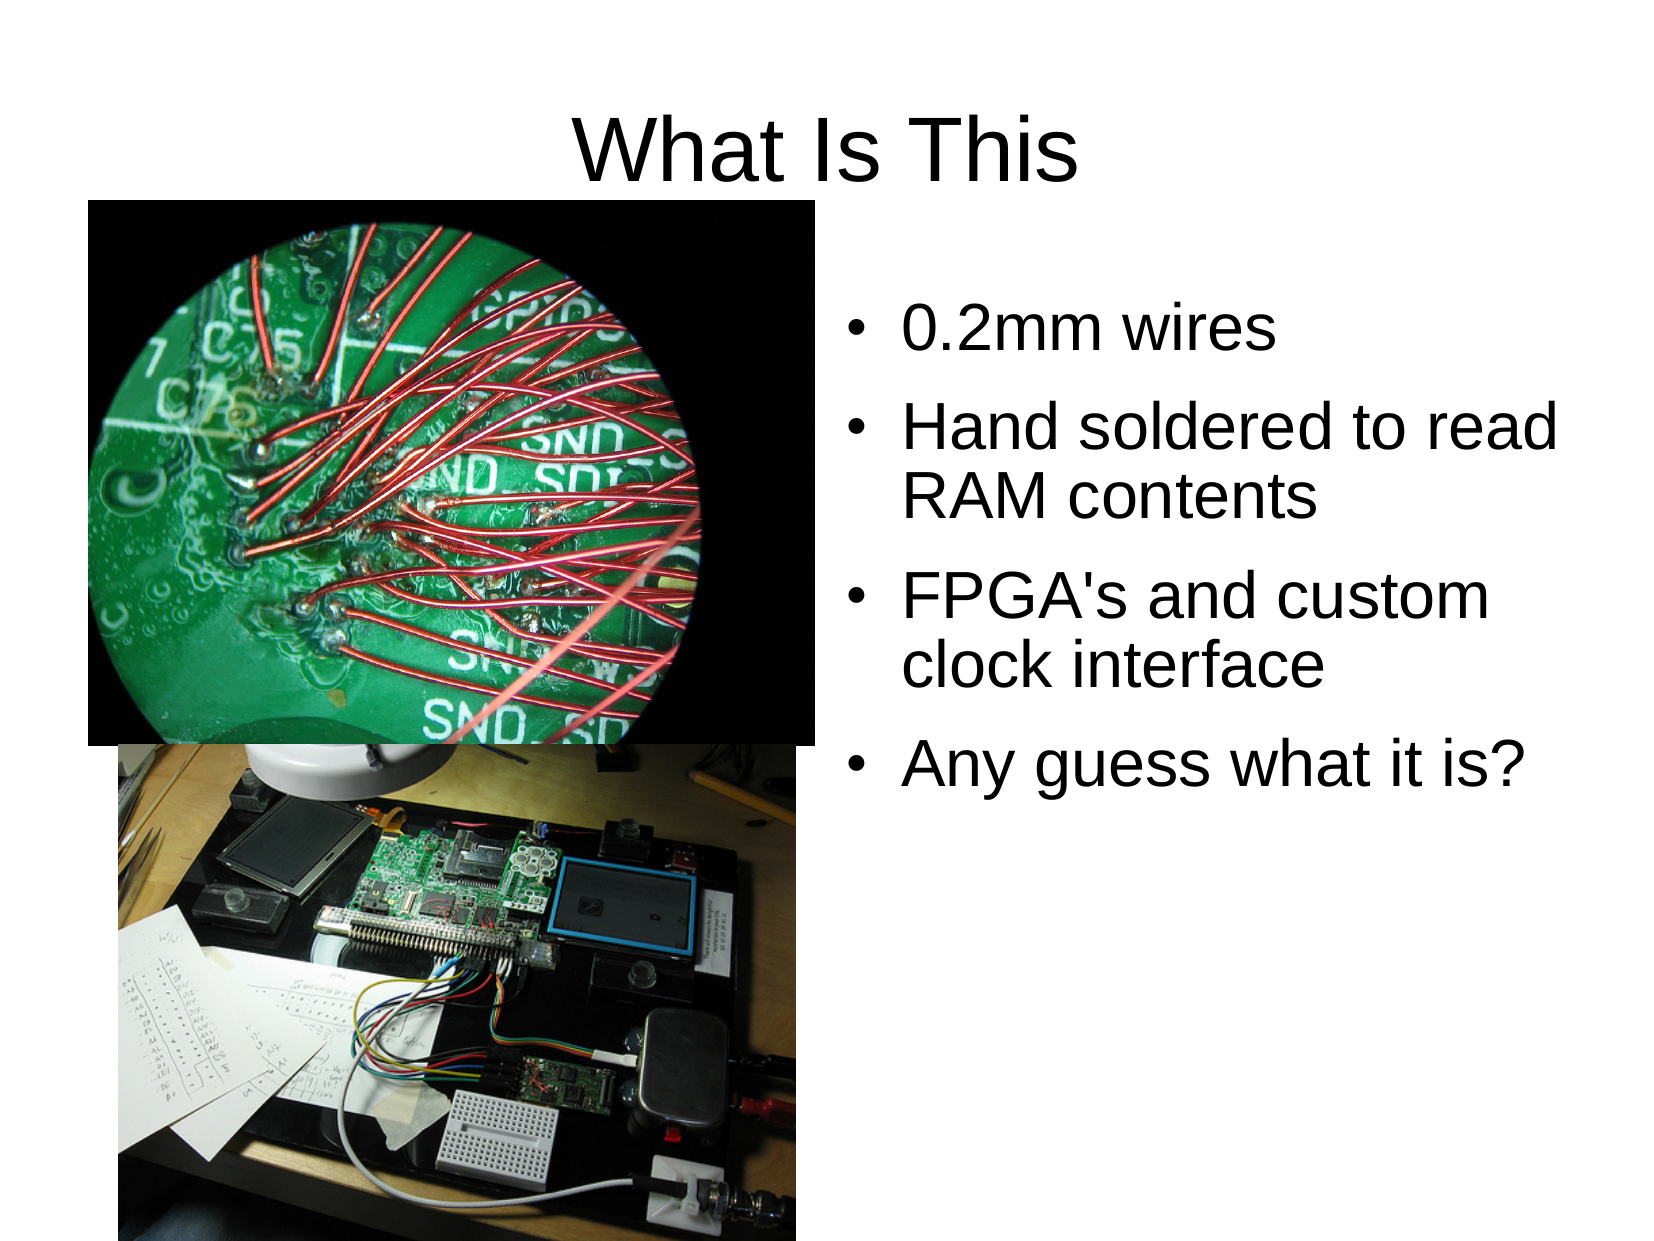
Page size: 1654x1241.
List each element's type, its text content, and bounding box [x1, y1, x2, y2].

title What Is This [82, 49, 1571, 257]
picture [88, 200, 815, 1241]
list 0.2mm wires Hand soldered to read RAM contents FPGA's and custom clock interface Any guess what it is? [844, 290, 1571, 1109]
